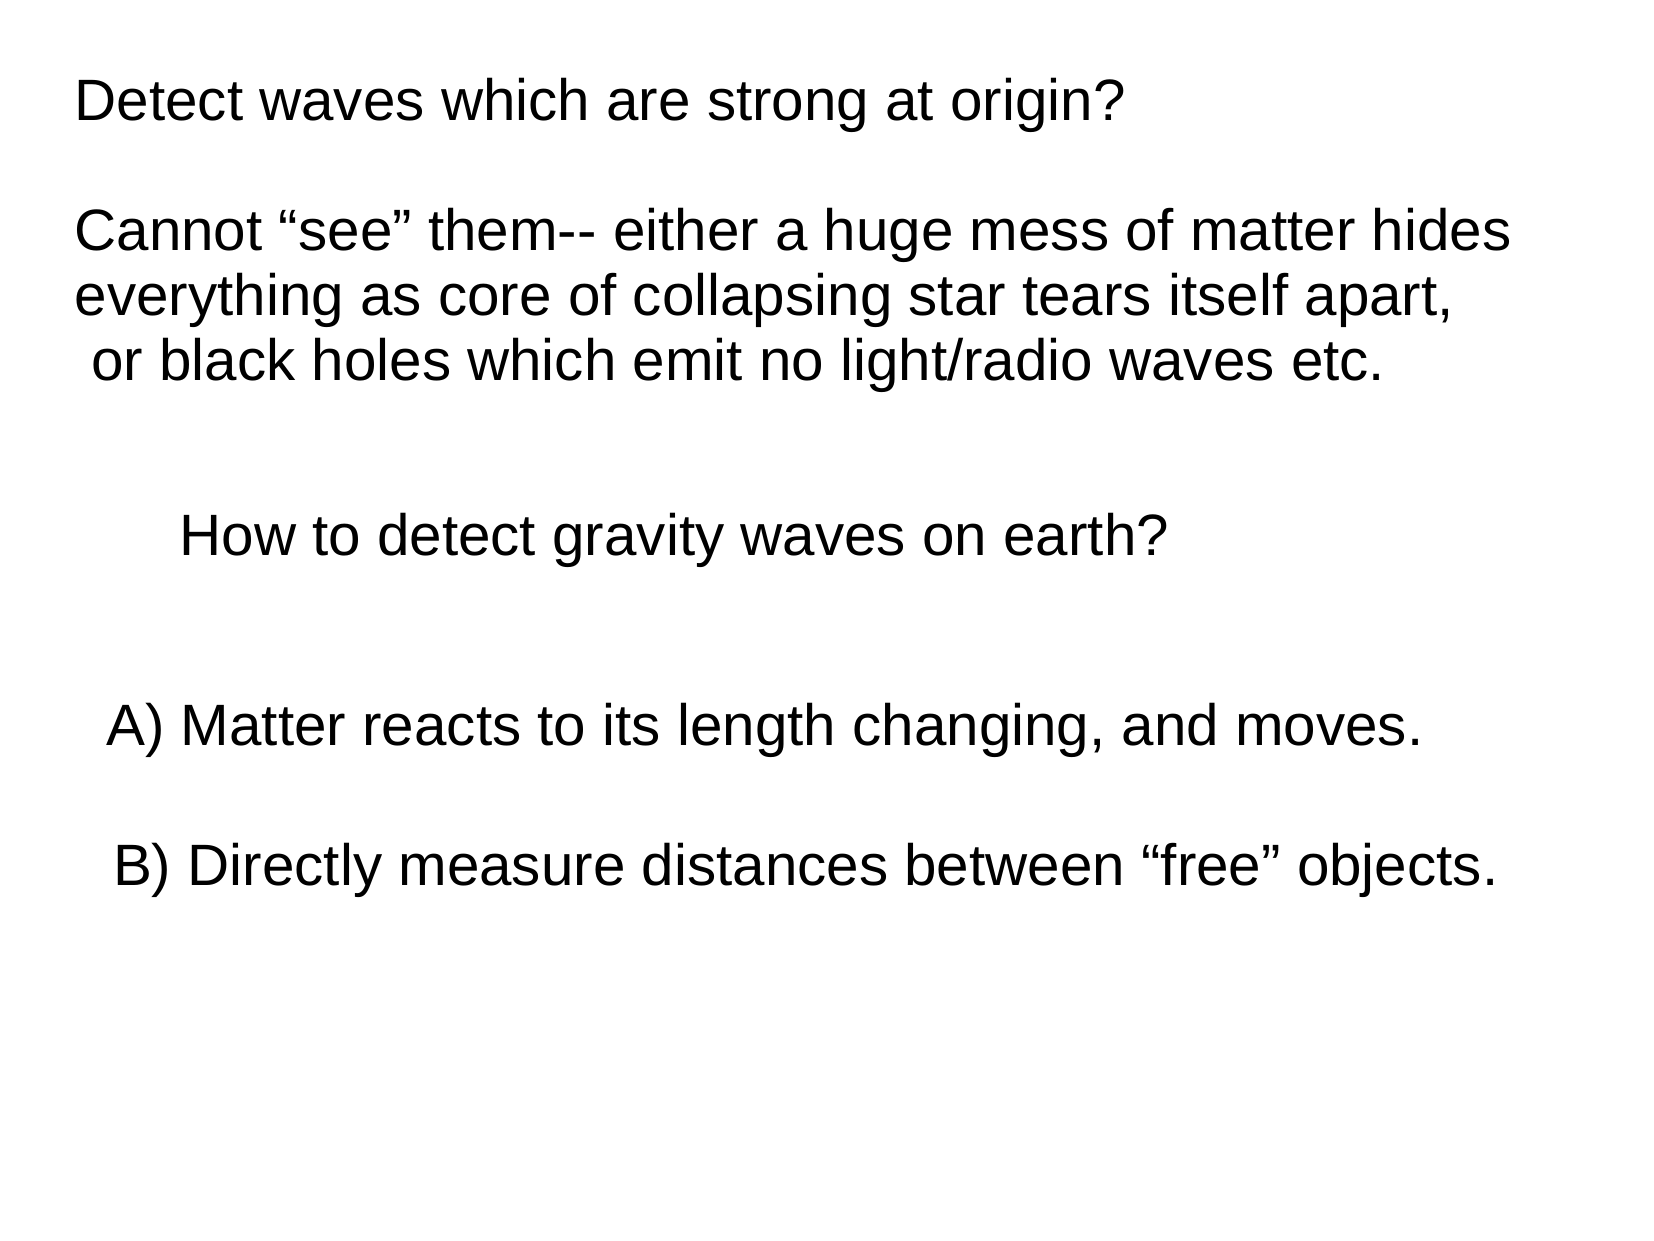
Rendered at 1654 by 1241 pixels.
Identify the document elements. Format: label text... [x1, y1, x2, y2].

text_box How to detect gravity waves on earth? [165, 495, 1186, 575]
text_box A) Matter reacts to its length changing, and moves. [91, 685, 1441, 766]
text_box Detect waves which are strong at origin? Cannot “see” them-- either a huge mess of matter hides everything as core of collapsing star tears itself apart, or black holes which emit no light/radio waves etc. [60, 60, 1538, 400]
text_box B) Directly measure distances between “free” objects. [98, 825, 1516, 905]
